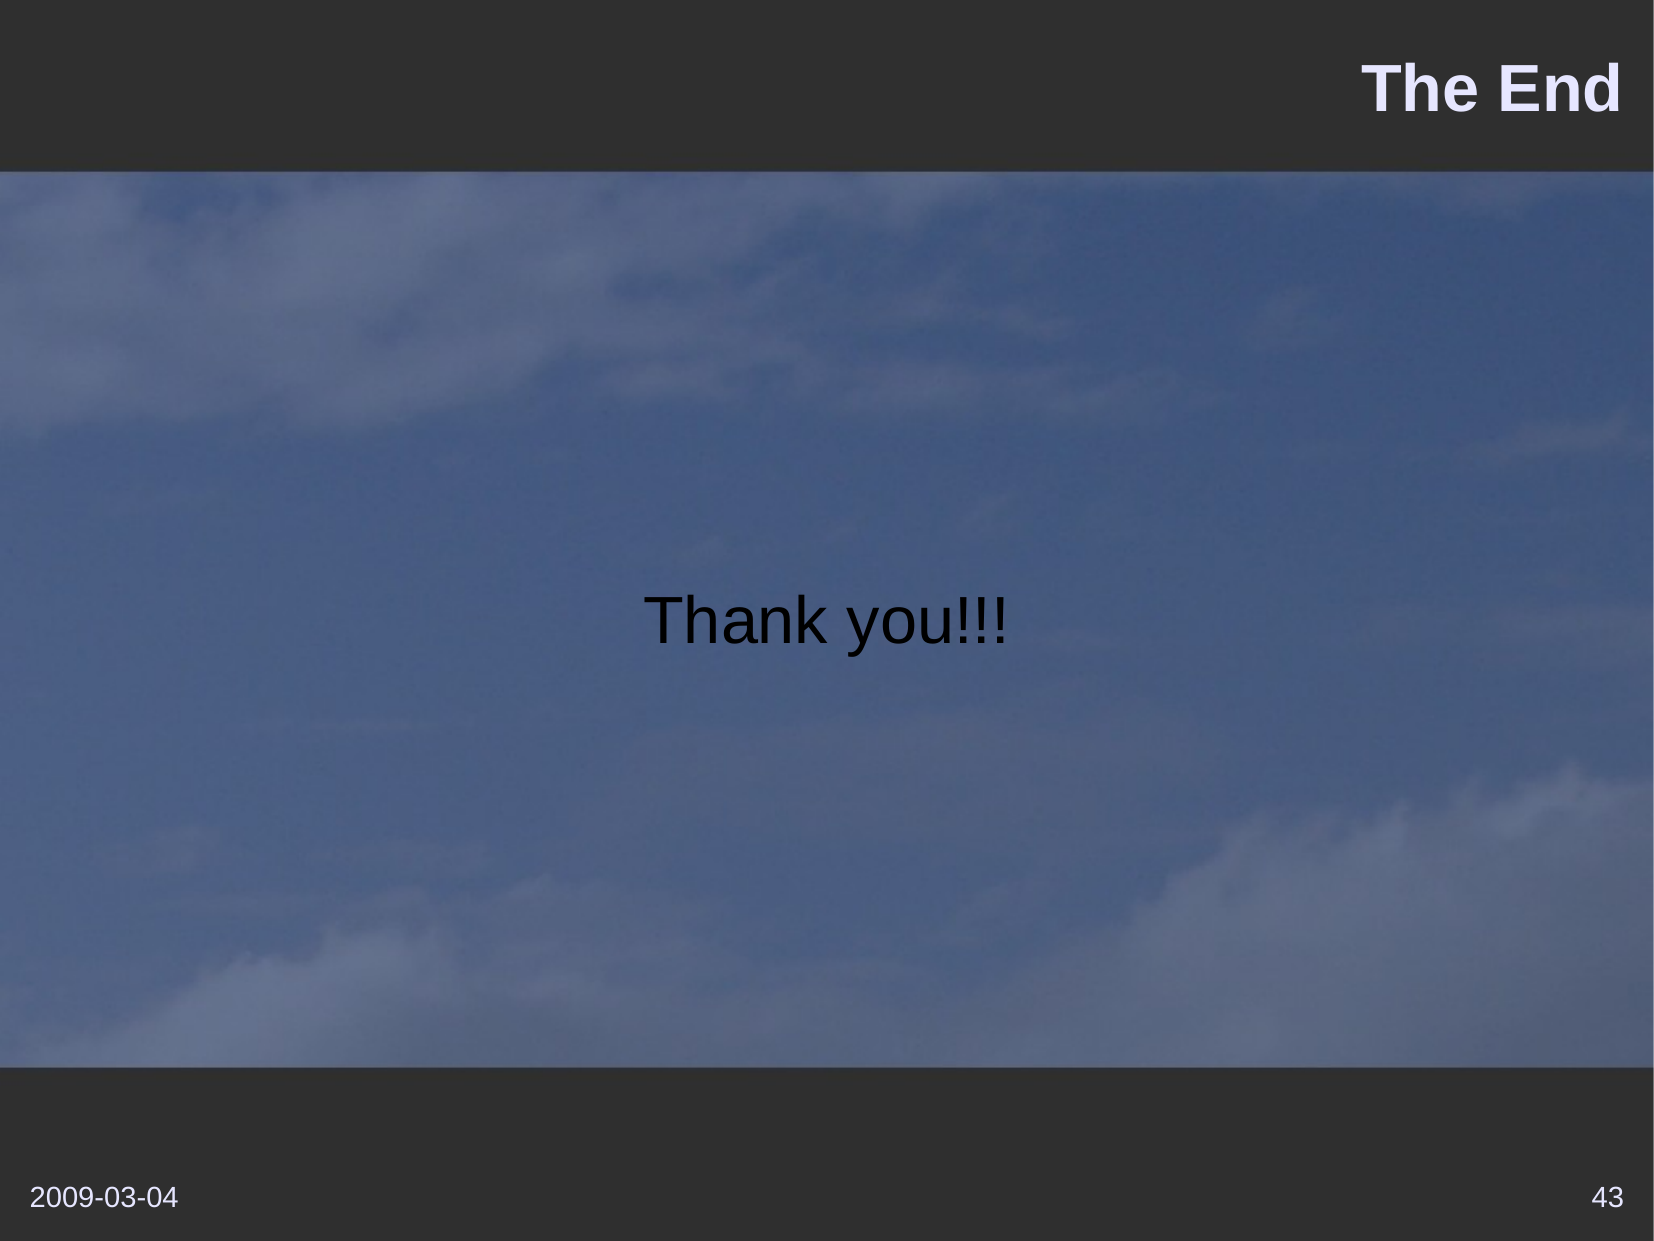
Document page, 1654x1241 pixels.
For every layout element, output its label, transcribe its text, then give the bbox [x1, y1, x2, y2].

title The End [29, 29, 1625, 148]
picture [0, 0, 1654, 1241]
subtitle Thank you!!! [29, 214, 1625, 1027]
